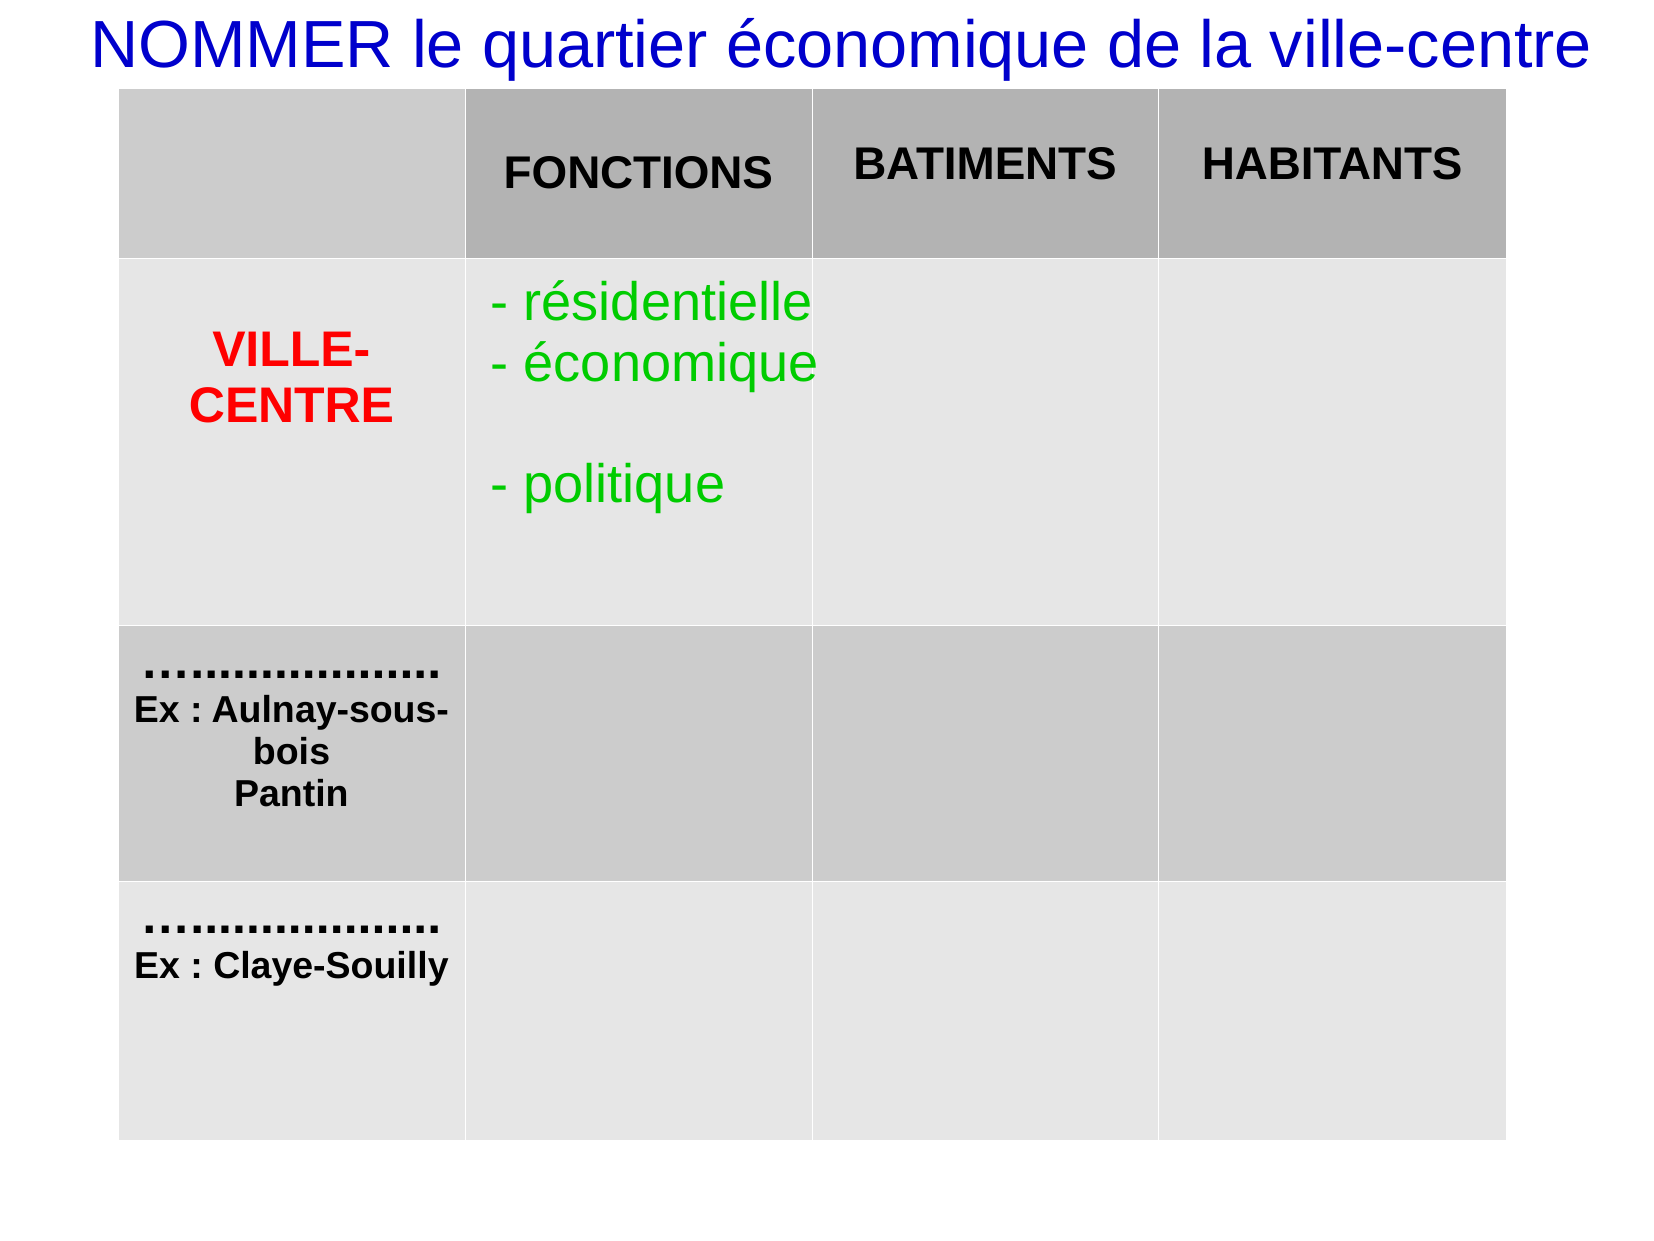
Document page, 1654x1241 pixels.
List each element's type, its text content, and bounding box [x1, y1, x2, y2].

table_cell [466, 882, 812, 1140]
table_cell [466, 259, 812, 625]
text_box NOMMER le quartier économique de la ville-centre [0, 0, 1654, 90]
table_cell [1159, 882, 1506, 1140]
table_cell [813, 882, 1158, 1140]
table_cell [466, 626, 812, 881]
text_box - résidentielle - économique - politique [475, 264, 835, 577]
table_cell ….................. Ex : Claye-Souilly [119, 882, 465, 1140]
table_header FONCTIONS [466, 90, 812, 258]
table_header BATIMENTS [813, 90, 1158, 258]
table_header [119, 90, 465, 258]
table_cell [1159, 259, 1506, 625]
table_header HABITANTS [1159, 90, 1506, 258]
table_cell [1159, 626, 1506, 881]
table_cell [813, 259, 1158, 625]
table_cell VILLE-CENTRE [119, 259, 465, 625]
table_cell ….................. Ex : Aulnay-sous-bois Pantin [119, 626, 465, 881]
table_cell [813, 626, 1158, 881]
